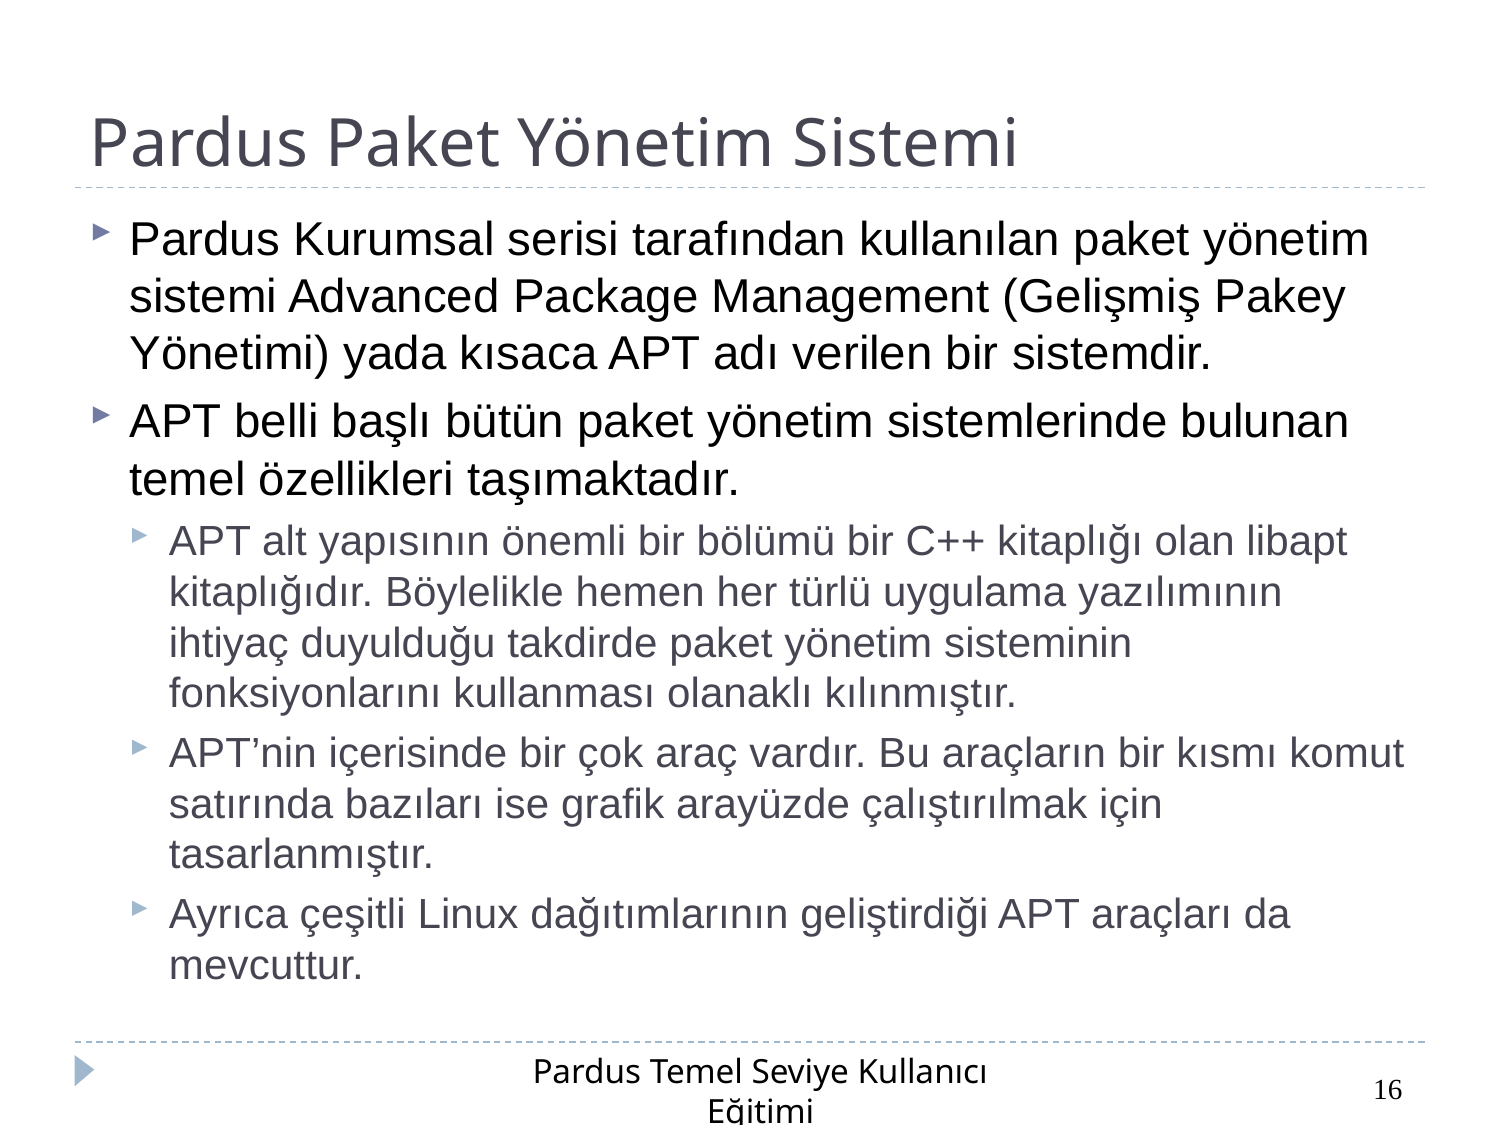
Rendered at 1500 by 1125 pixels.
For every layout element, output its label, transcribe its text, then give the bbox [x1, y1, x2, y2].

title Pardus Paket Yönetim Sistemi [75, 24, 1425, 188]
list Pardus Kurumsal serisi tarafından kullanılan paket yönetim sistemi Advanced Package Management (Gelişmiş Pakey Yönetimi) yada kısaca APT adı verilen bir sistemdir. APT belli başlı bütün paket yönetim sistemlerinde bulunan temel özellikleri taşımaktadır. APT alt yapısının önemli bir bölümü bir C++ kitaplığı olan libapt kitaplığıdır. Böylelikle hemen her türlü uygulama yazılımının ihtiyaç duyulduğu takdirde paket yönetim sisteminin fonksiyonlarını kullanması olanaklı kılınmıştır. APT’nin içerisinde bir çok araç vardır. Bu araçların bir kısmı komut satırında bazıları ise grafik arayüzde çalıştırılmak için tasarlanmıştır. Ayrıca çeşitli Linux dağıtımlarının geliştirdiği APT araçları da mevcuttur. [75, 200, 1425, 1010]
